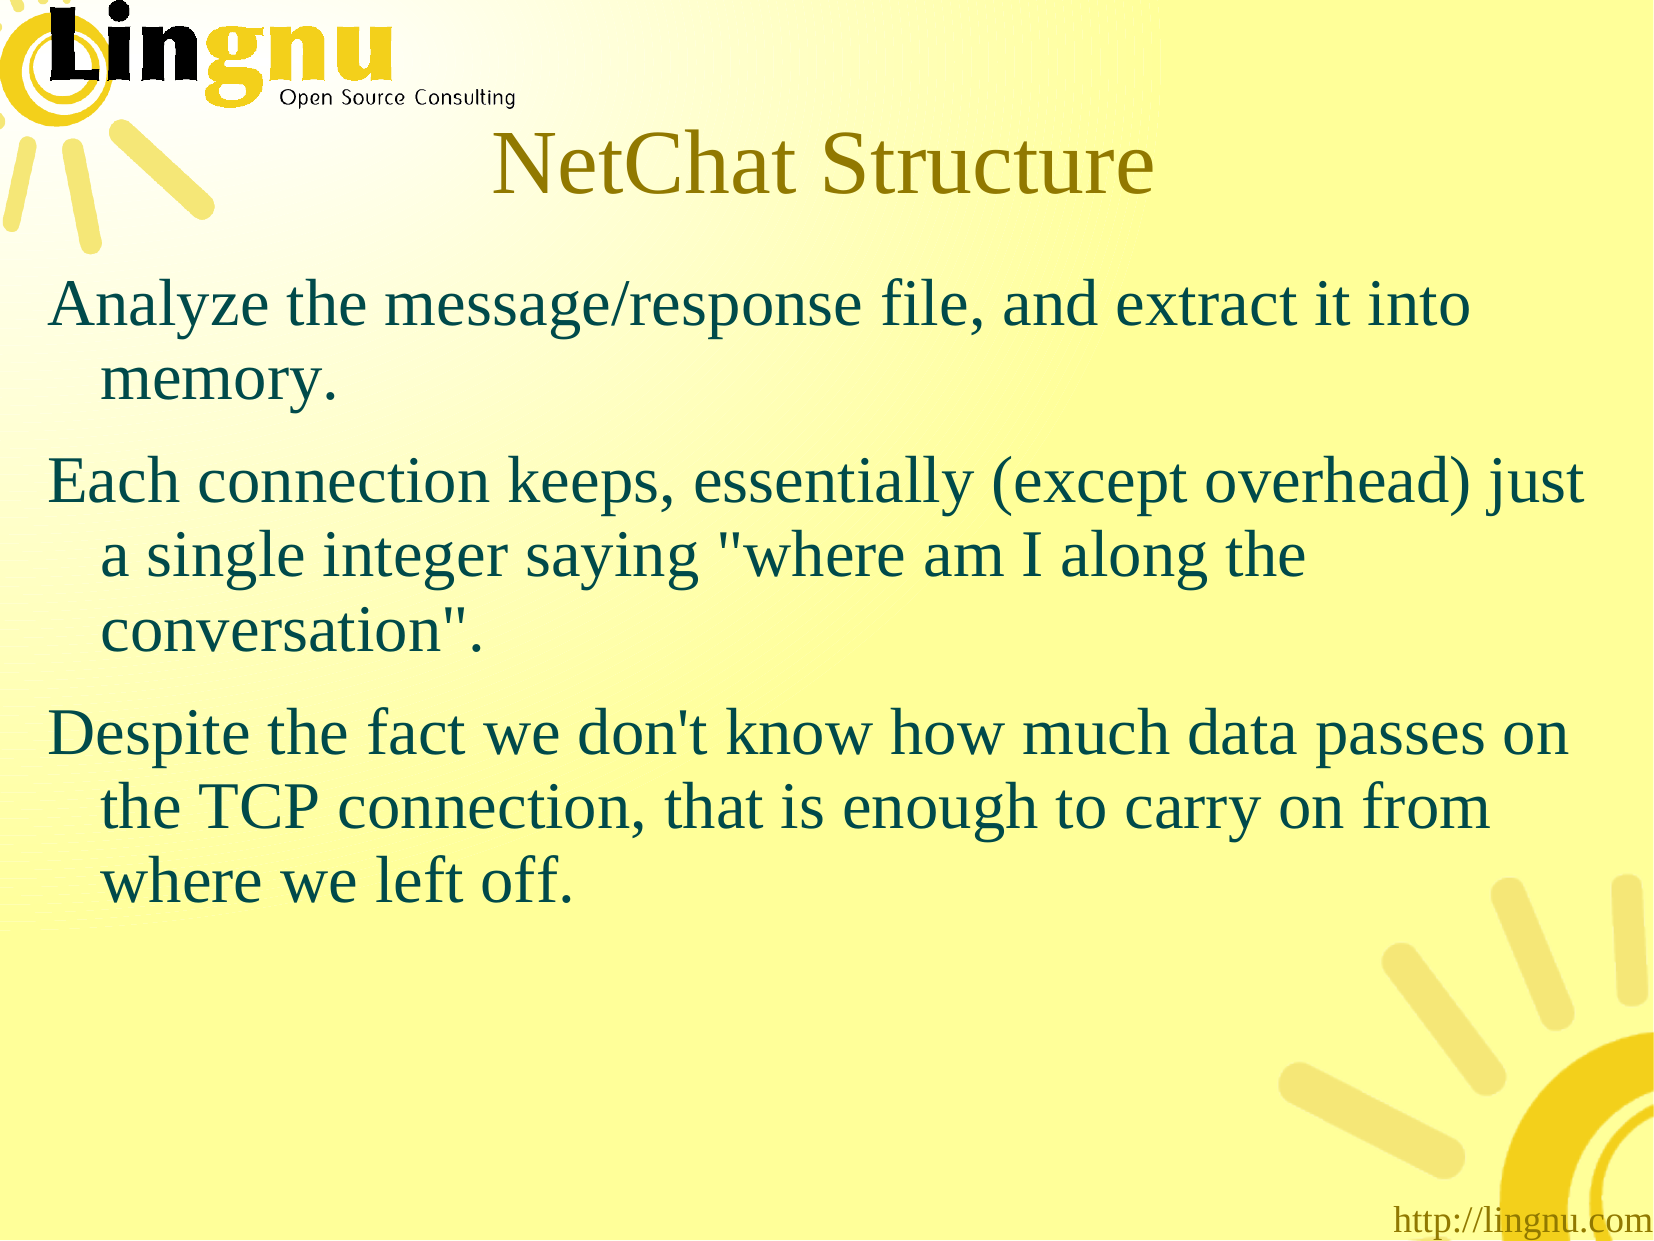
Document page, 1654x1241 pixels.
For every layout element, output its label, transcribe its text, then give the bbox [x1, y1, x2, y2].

list Analyze the message/response file, and extract it into memory. Each connection keeps, essentially (except overhead) just a single integer saying "where am I along the conversation". Despite the fact we don't know how much data passes on the TCP connection, that is enough to carry on from where we left off. [29, 265, 1625, 1211]
picture [0, 0, 516, 256]
picture [1256, 871, 1654, 1241]
title NetChat Structure [118, 58, 1531, 265]
